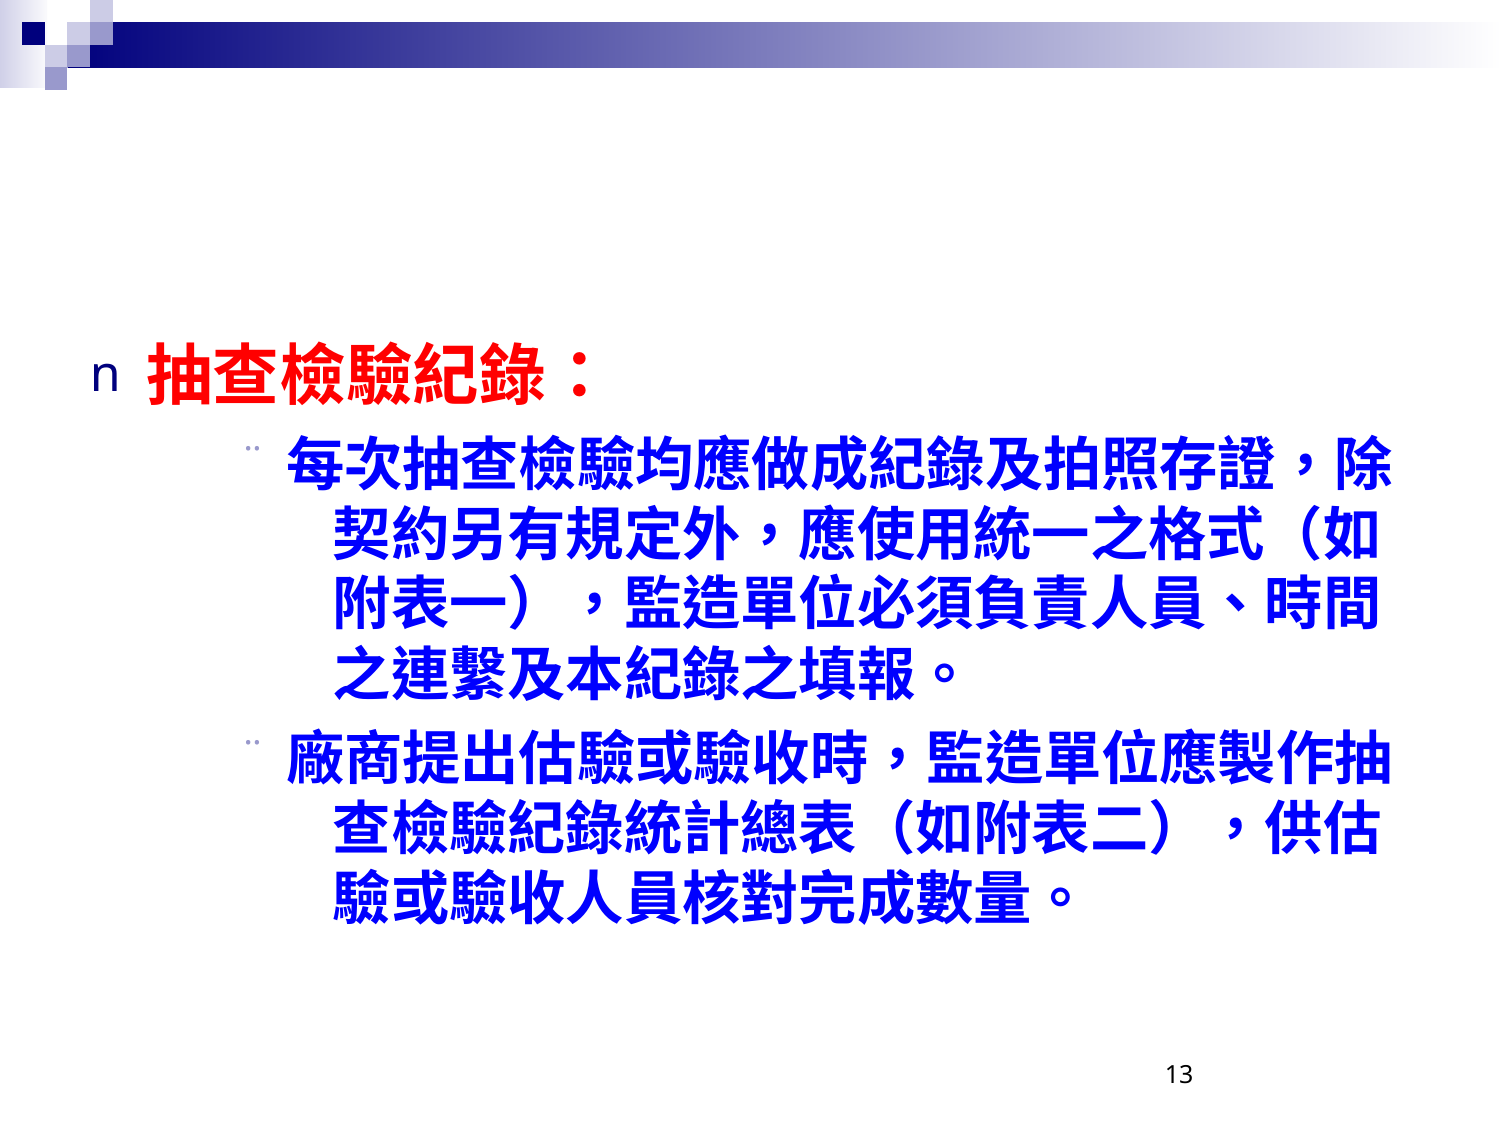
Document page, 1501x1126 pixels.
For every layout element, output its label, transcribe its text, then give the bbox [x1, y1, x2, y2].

list 抽查檢驗紀錄： 每次抽查檢驗均應做成紀錄及拍照存證，除契約另有規定外，應使用統一之格式（如附表一），監造單位必須負責人員、時間之連繫及本紀錄之填報。 廠商提出估驗或驗收時，監造單位應製作抽查檢驗紀錄統計總表（如附表二），供估驗或驗收人員核對完成數量。 [74, 324, 1426, 964]
text_box [1149, 1025, 1501, 1101]
